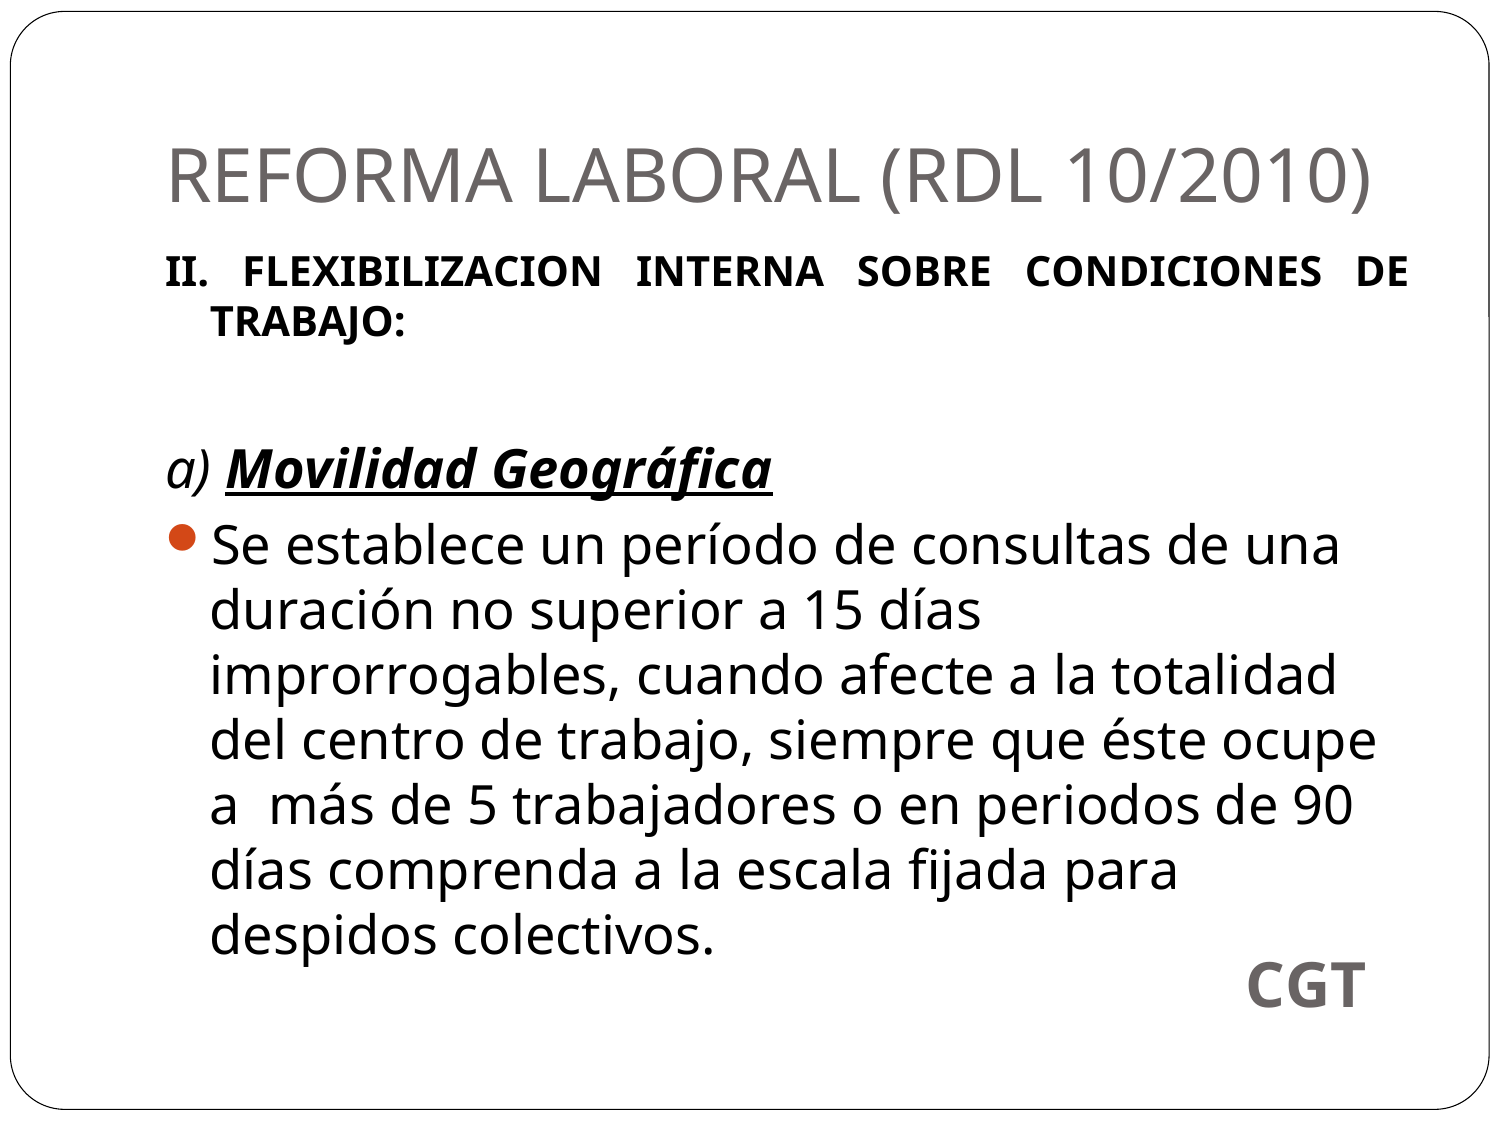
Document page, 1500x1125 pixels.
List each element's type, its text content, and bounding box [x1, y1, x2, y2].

list II. FLEXIBILIZACION INTERNA SOBRE CONDICIONES DE TRABAJO: a) Movilidad Geográfica Se establece un período de consultas de una duración no superior a 15 días improrrogables, cuando afecte a la totalidad del centro de trabajo, siempre que éste ocupe a más de 5 trabajadores o en periodos de 90 días comprenda a la escala fijada para despidos colectivos. [150, 237, 1426, 1050]
title REFORMA LABORAL (RDL 10/2010) [150, 29, 1426, 233]
text_box CGT [1230, 937, 1500, 1028]
